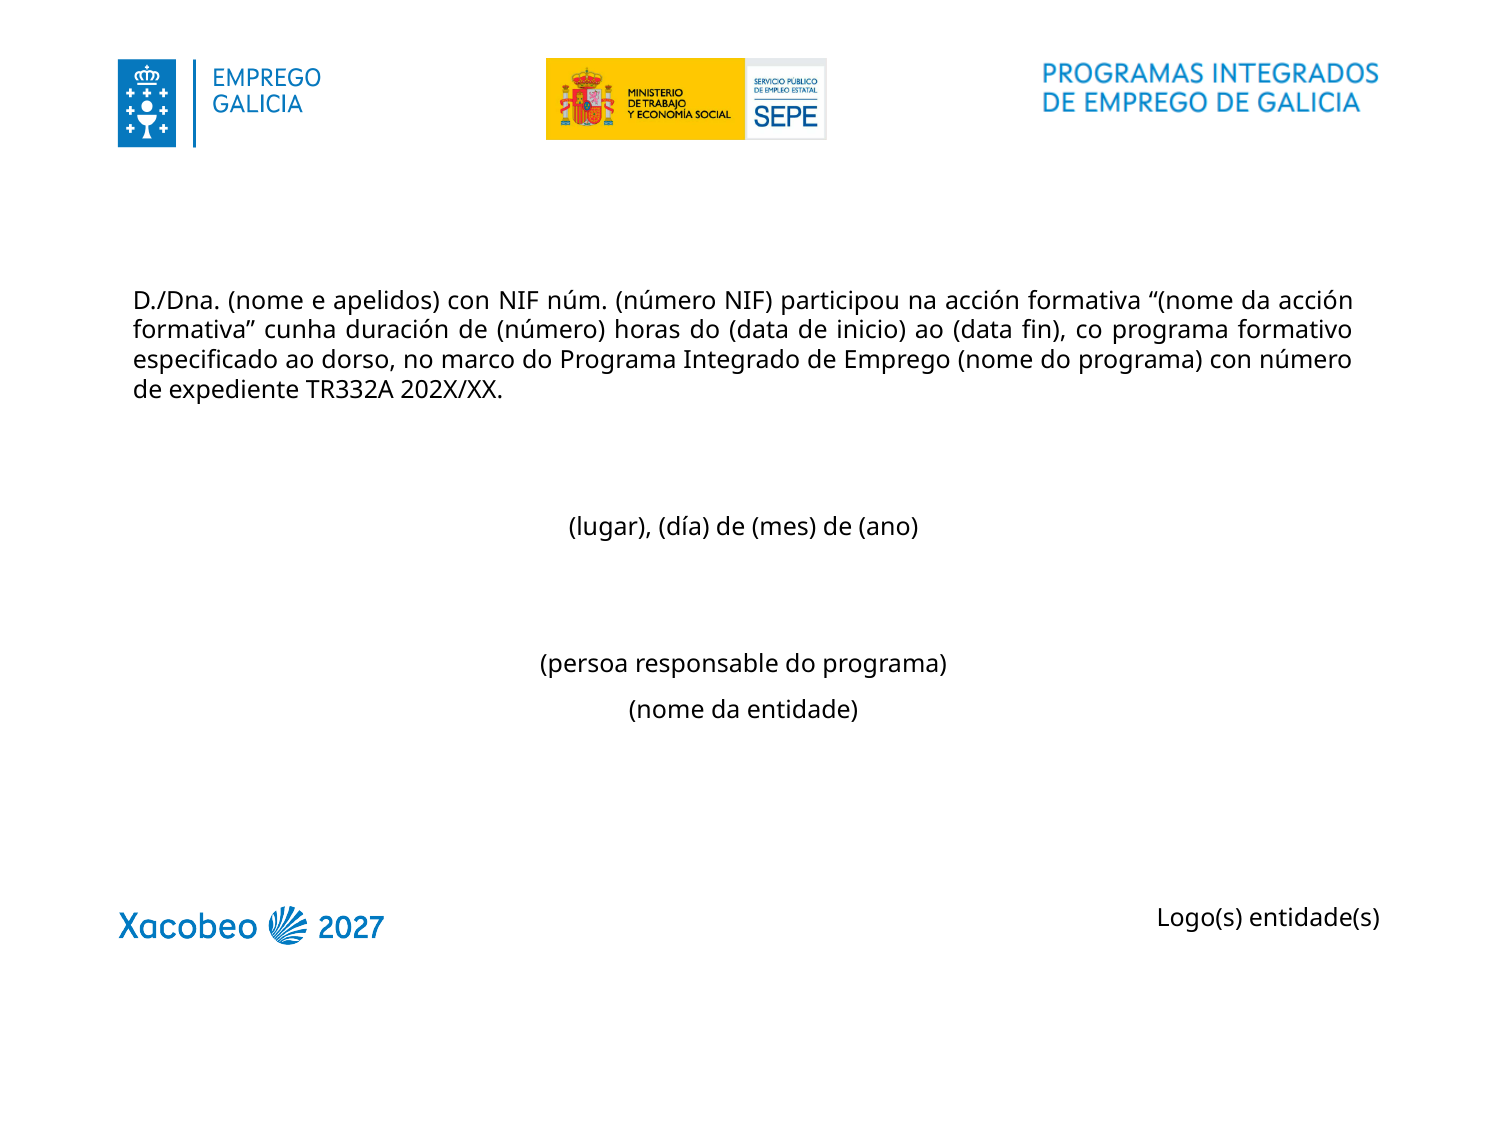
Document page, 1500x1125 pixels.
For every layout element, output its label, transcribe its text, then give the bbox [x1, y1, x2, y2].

picture [1037, 58, 1388, 124]
picture [118, 906, 384, 945]
table_header [97, 893, 745, 995]
picture [117, 58, 325, 148]
table_header Logo(s) entidade(s) [746, 893, 1395, 995]
picture [546, 58, 827, 140]
text_box D./Dna. (nome e apelidos) con NIF núm. (número NIF) participou na acción formativa “(nome da acción formativa” cunha duración de (número) horas do (data de inicio) ao (data fin), co programa formativo especificado ao dorso, no marco do Programa Integrado de Emprego (nome do programa) con número de expediente TR332A 202X/XX. (lugar), (día) de (mes) de (ano) (persoa responsable do programa) (nome da entidade) [118, 276, 1388, 822]
